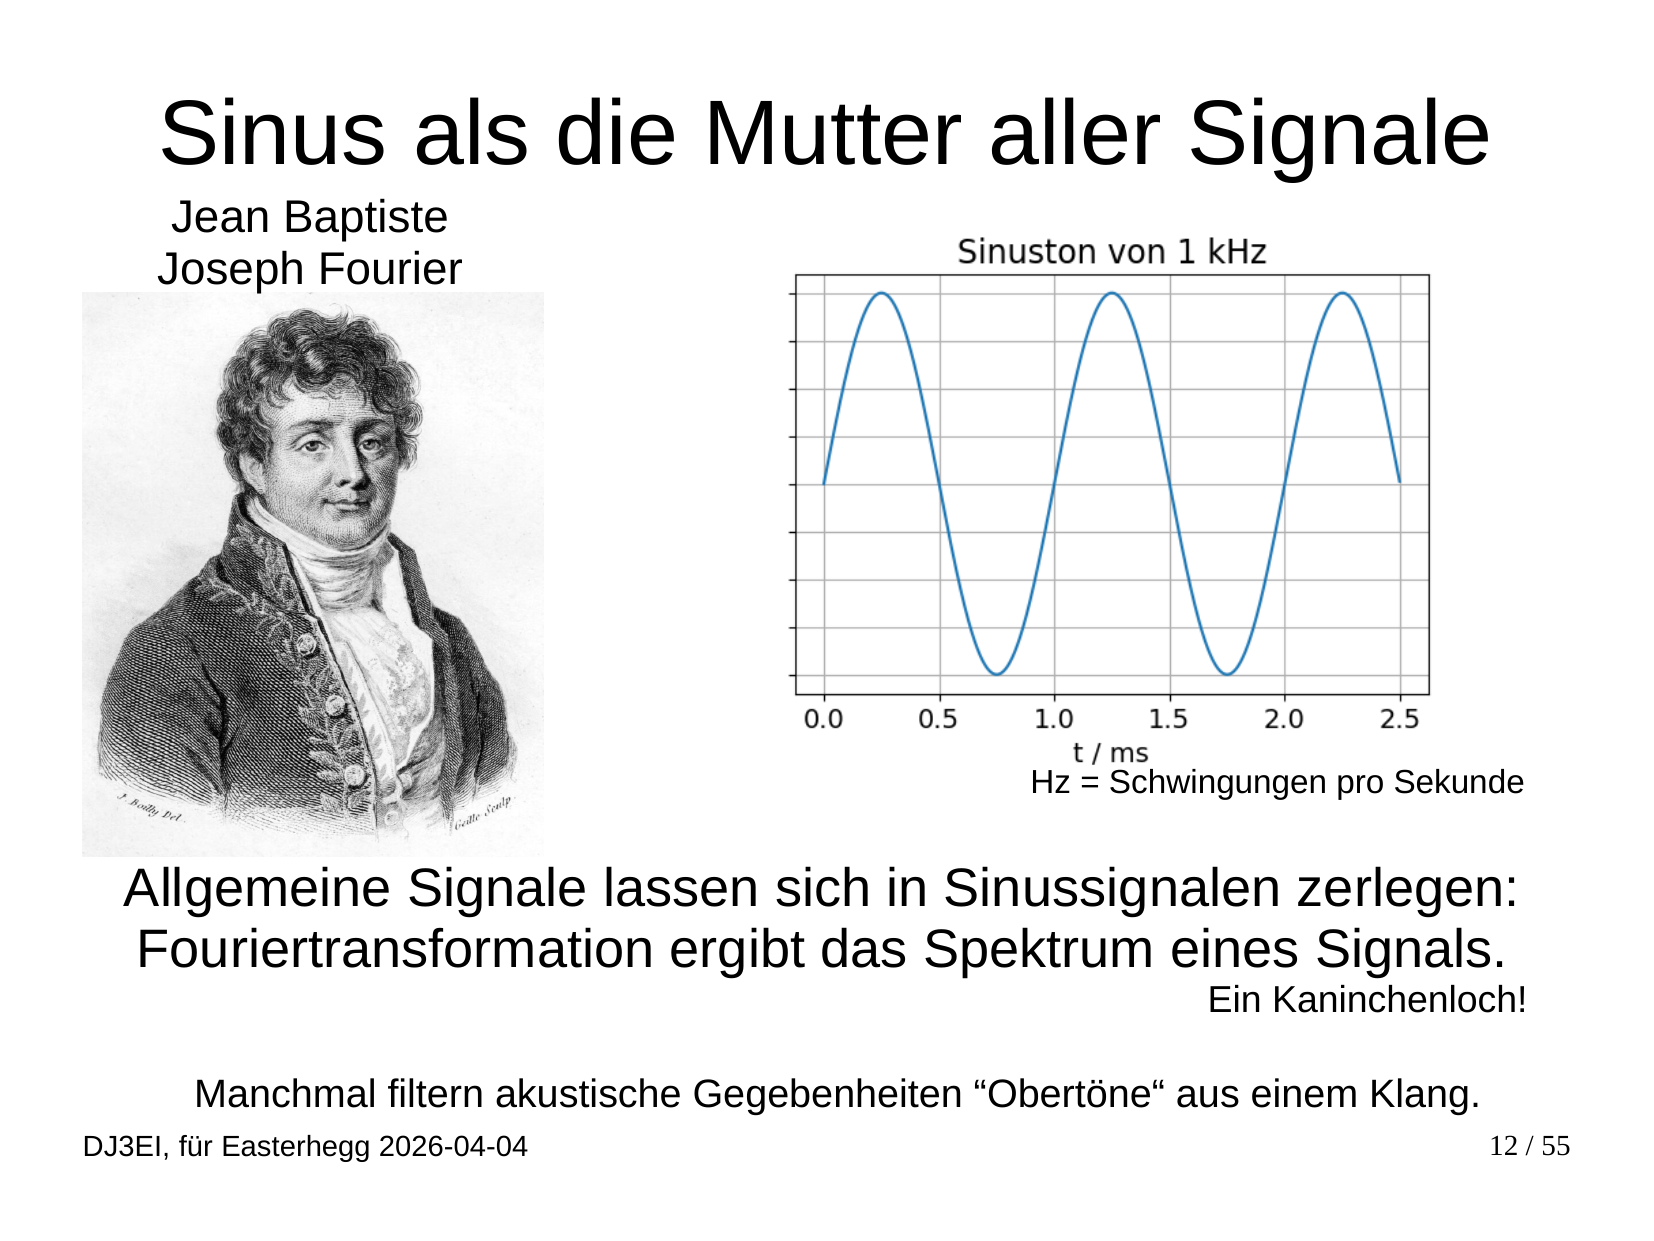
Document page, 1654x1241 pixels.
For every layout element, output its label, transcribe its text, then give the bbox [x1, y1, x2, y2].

text_box Allgemeine Signale lassen sich in Sinussignalen zerlegen: Fouriertransformation ergibt das Spektrum eines Signals. [82, 850, 1564, 1016]
text_box Manchmal filtern akustische Gegebenheiten “Obertöne“ aus einem Klang. [144, 1064, 1533, 1138]
text_box Jean Baptiste Joseph Fourier [114, 184, 506, 302]
text_box Hz = Schwingungen pro Sekunde [1015, 755, 1540, 808]
picture [775, 224, 1441, 780]
title Sinus als die Mutter aller Signale [82, 29, 1571, 237]
text_box Ein Kaninchenloch! [1192, 970, 1544, 1028]
picture [82, 292, 544, 850]
